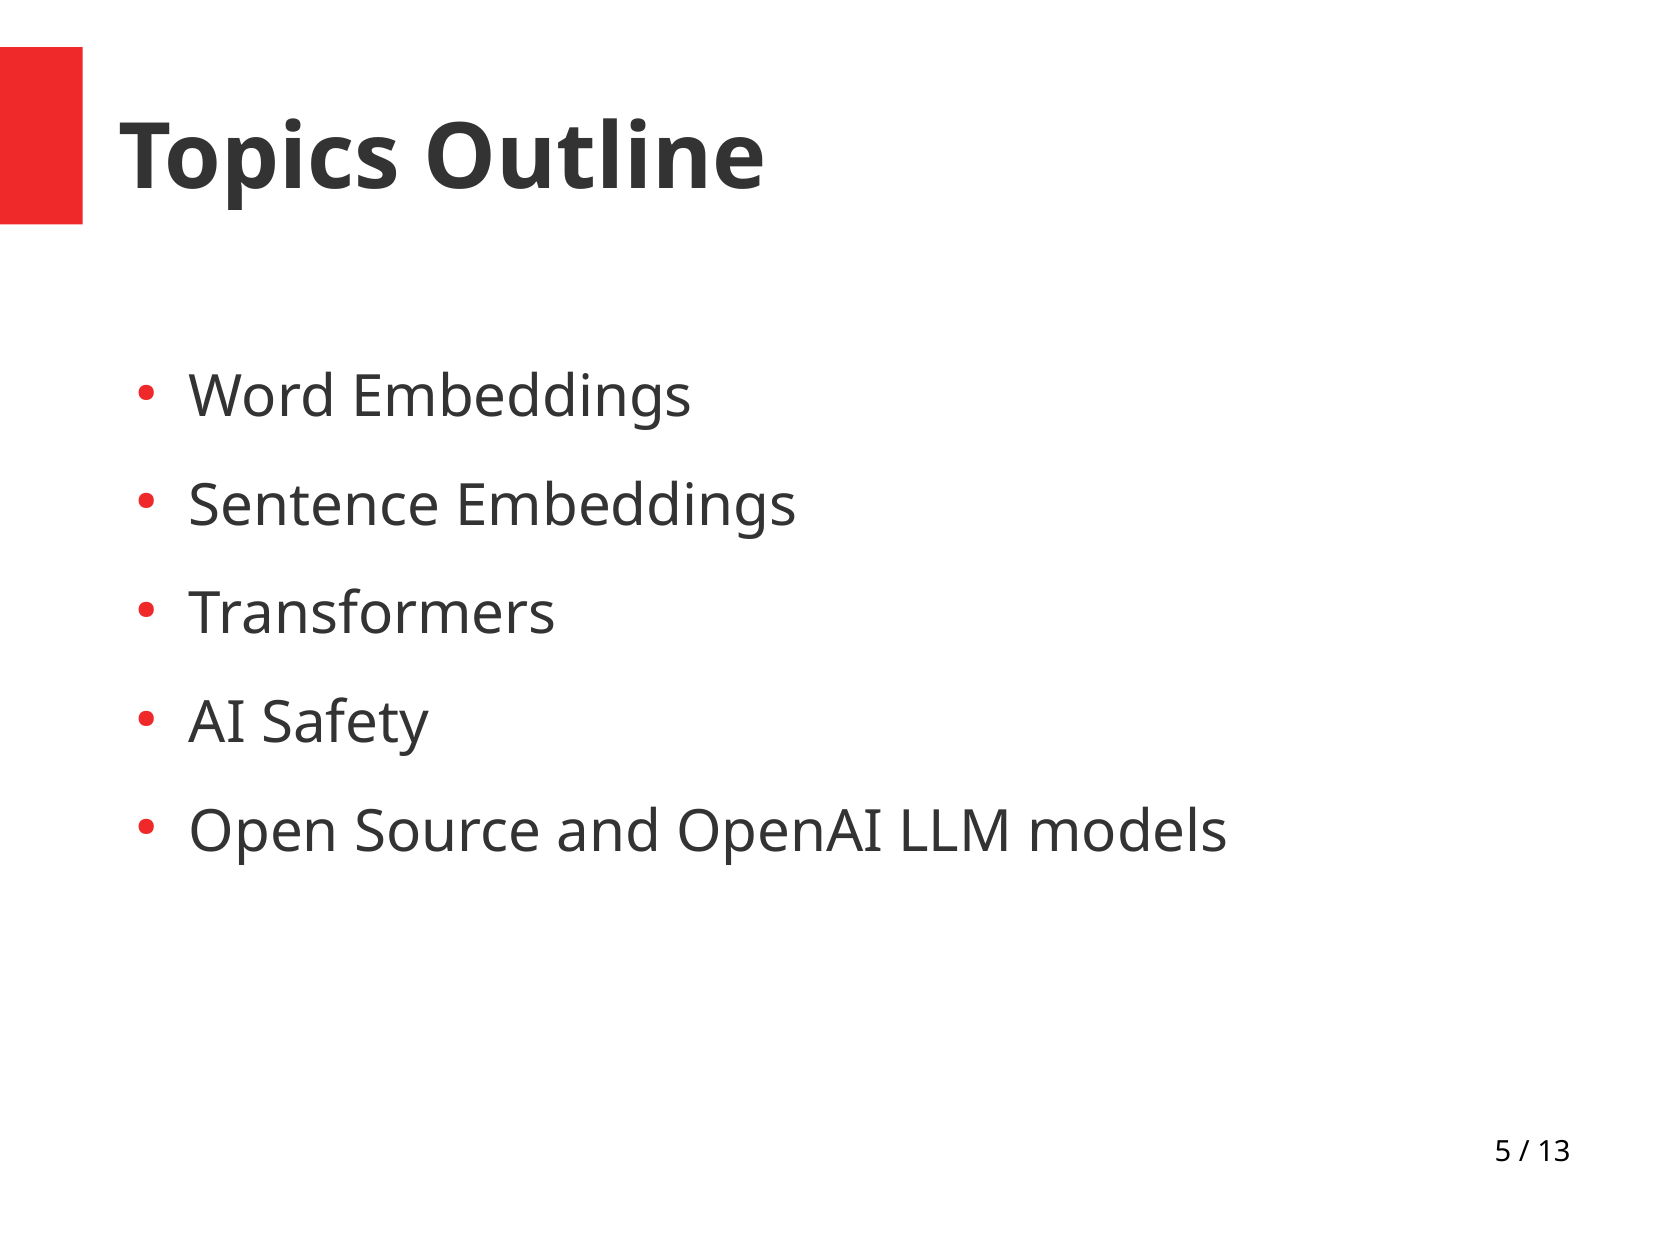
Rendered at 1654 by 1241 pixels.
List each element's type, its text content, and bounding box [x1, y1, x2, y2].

list Word Embeddings Sentence Embeddings Transformers AI Safety Open Source and OpenAI LLM models [118, 354, 1536, 1074]
title Topics Outline [118, 49, 1571, 257]
